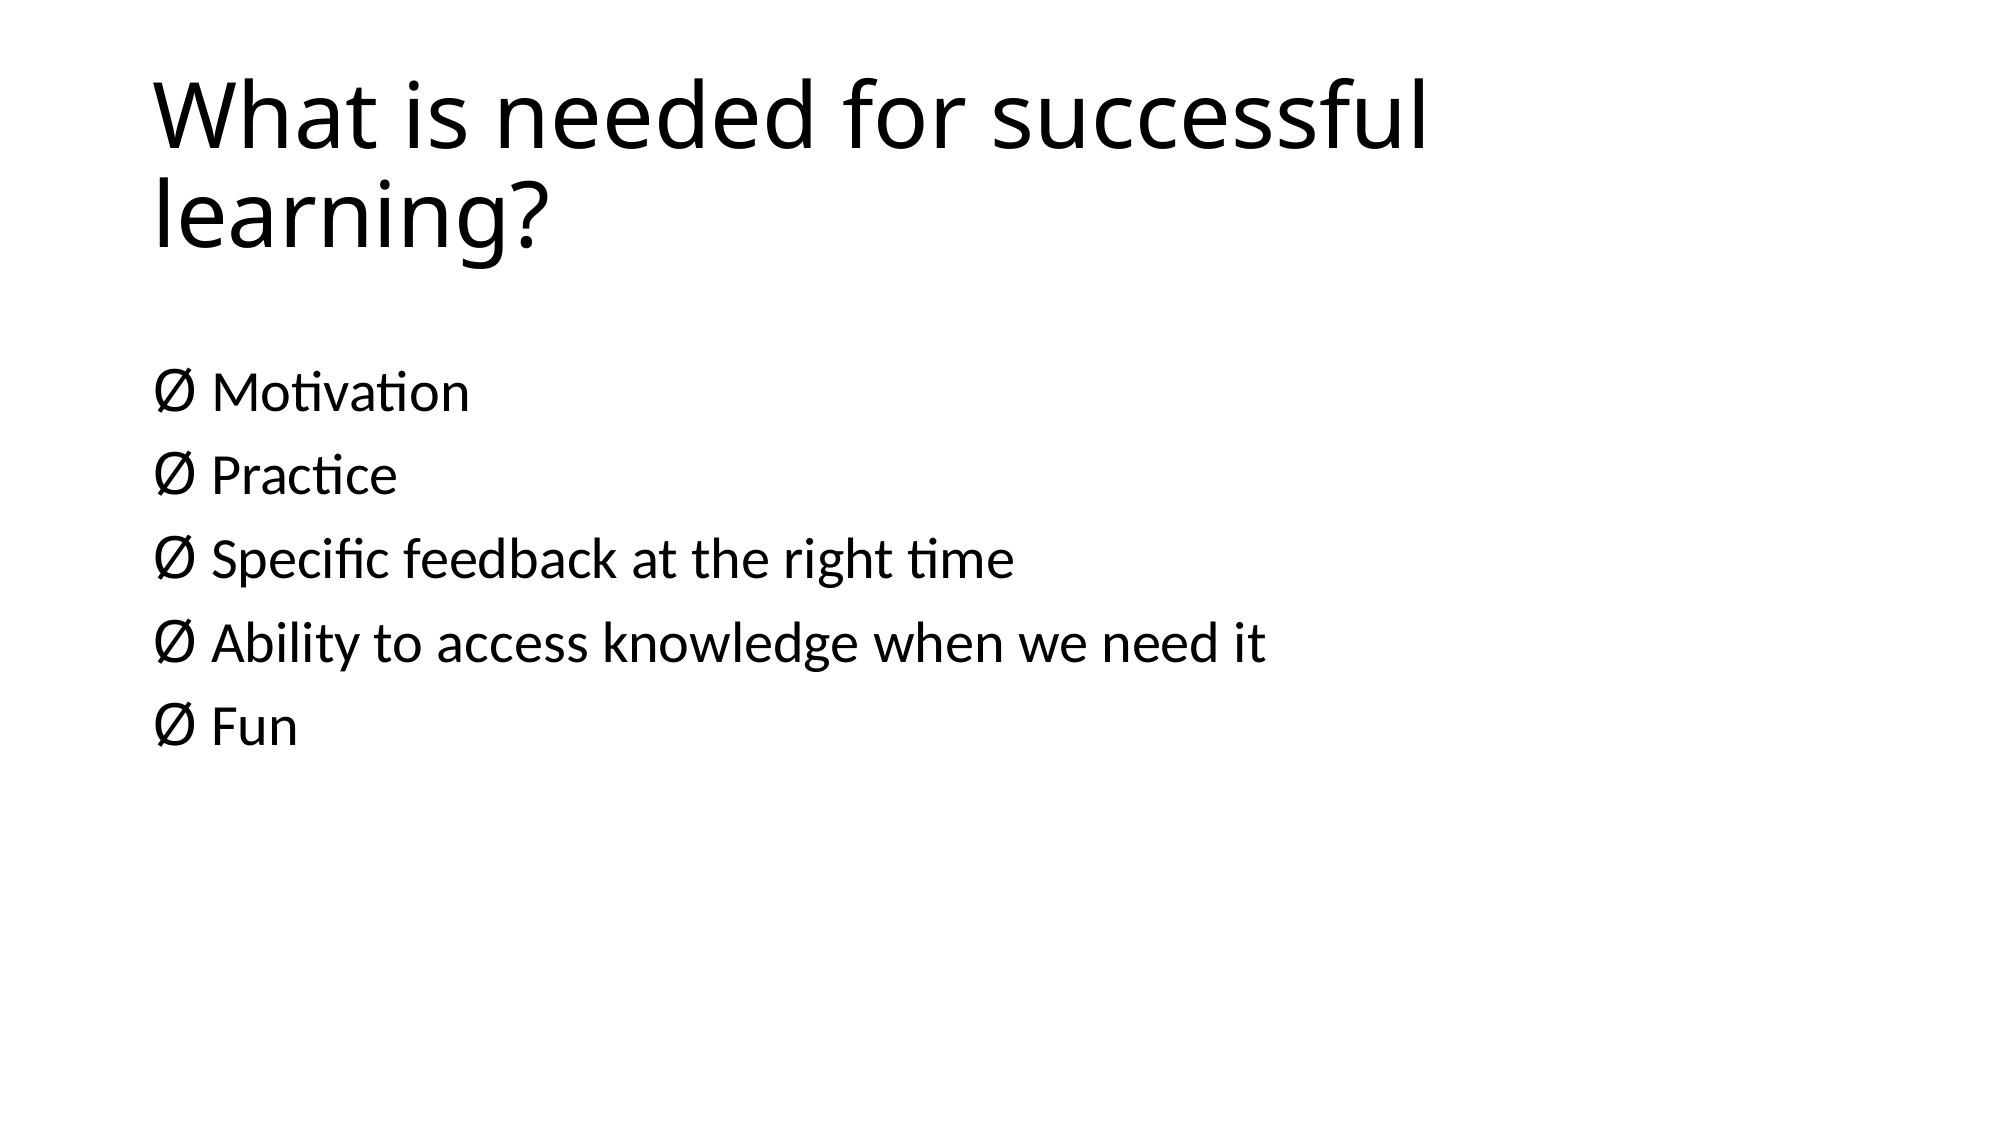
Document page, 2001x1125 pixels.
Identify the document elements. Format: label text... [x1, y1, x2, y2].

list Motivation Practice Specific feedback at the right time Ability to access knowledge when we need it Fun [137, 353, 1436, 963]
title What is needed for successful learning? [137, 59, 1863, 278]
